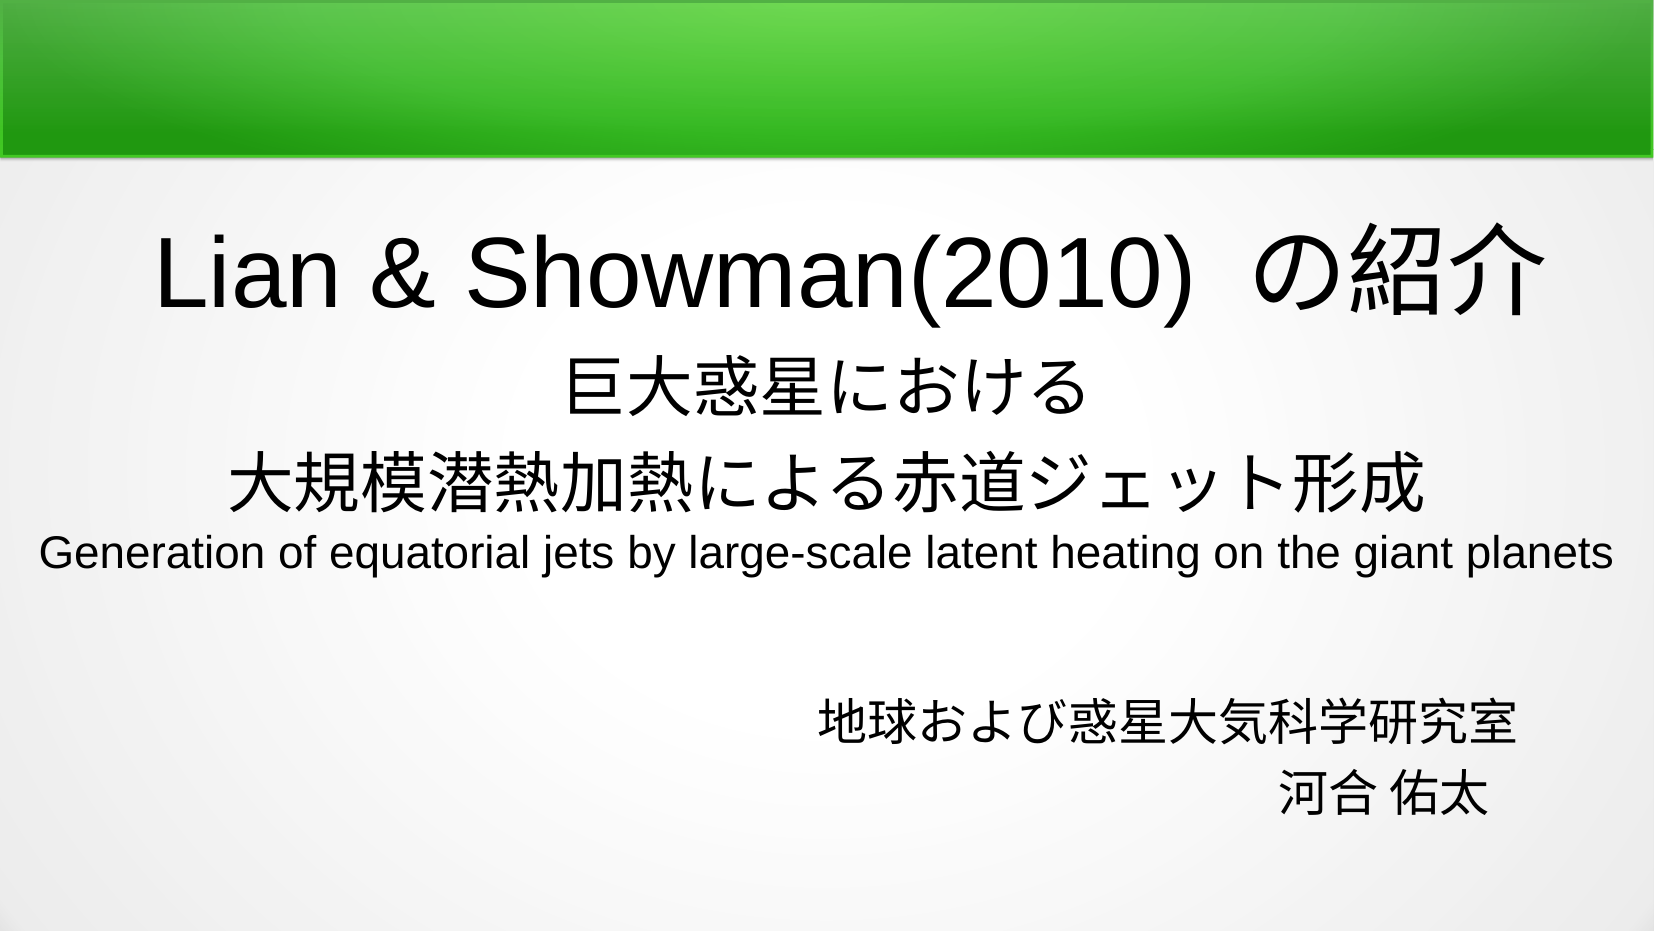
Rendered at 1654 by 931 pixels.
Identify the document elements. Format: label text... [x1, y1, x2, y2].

text_box 河合 佑太 [1263, 746, 1512, 820]
text_box 地球および惑星大気科学研究室 [803, 675, 1536, 749]
subtitle 巨大惑星における 大規模潜熱加熱による赤道ジェット形成 Generation of equatorial jets by large-scale latent heating on the giant planets [0, 181, 1654, 563]
